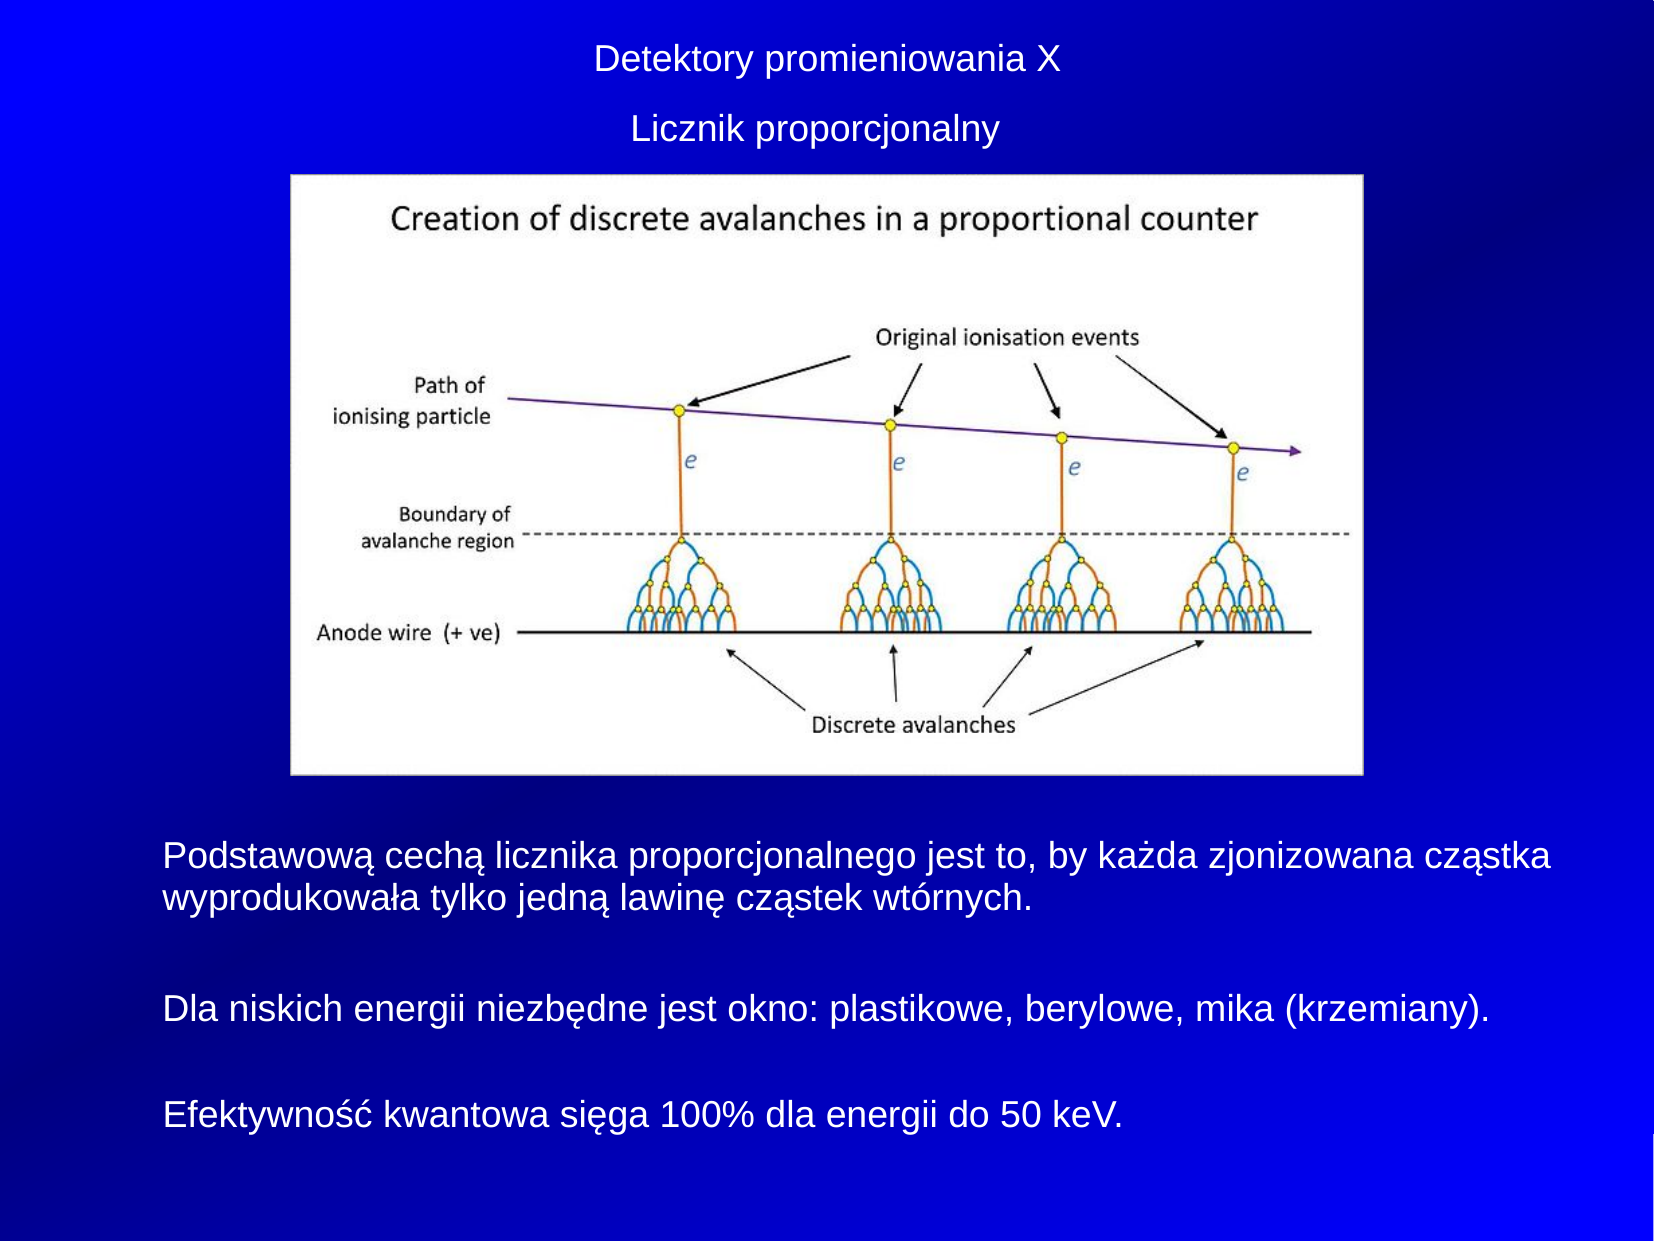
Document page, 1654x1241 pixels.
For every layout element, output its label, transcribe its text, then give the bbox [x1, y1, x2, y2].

text_box Dla niskich energii niezbędne jest okno: plastikowe, berylowe, mika (krzemiany). [147, 980, 1506, 1038]
text_box Detektory promieniowania X [578, 29, 1077, 87]
text_box Efektywność kwantowa sięga 100% dla energii do 50 keV. [147, 1086, 1139, 1144]
text_box Podstawową cechą licznika proporcjonalnego jest to, by każda zjonizowana cząstka wyprodukowała tylko jedną lawinę cząstek wtórnych. [147, 826, 1567, 926]
picture [290, 174, 1364, 776]
text_box Licznik proporcjonalny [615, 100, 1016, 158]
